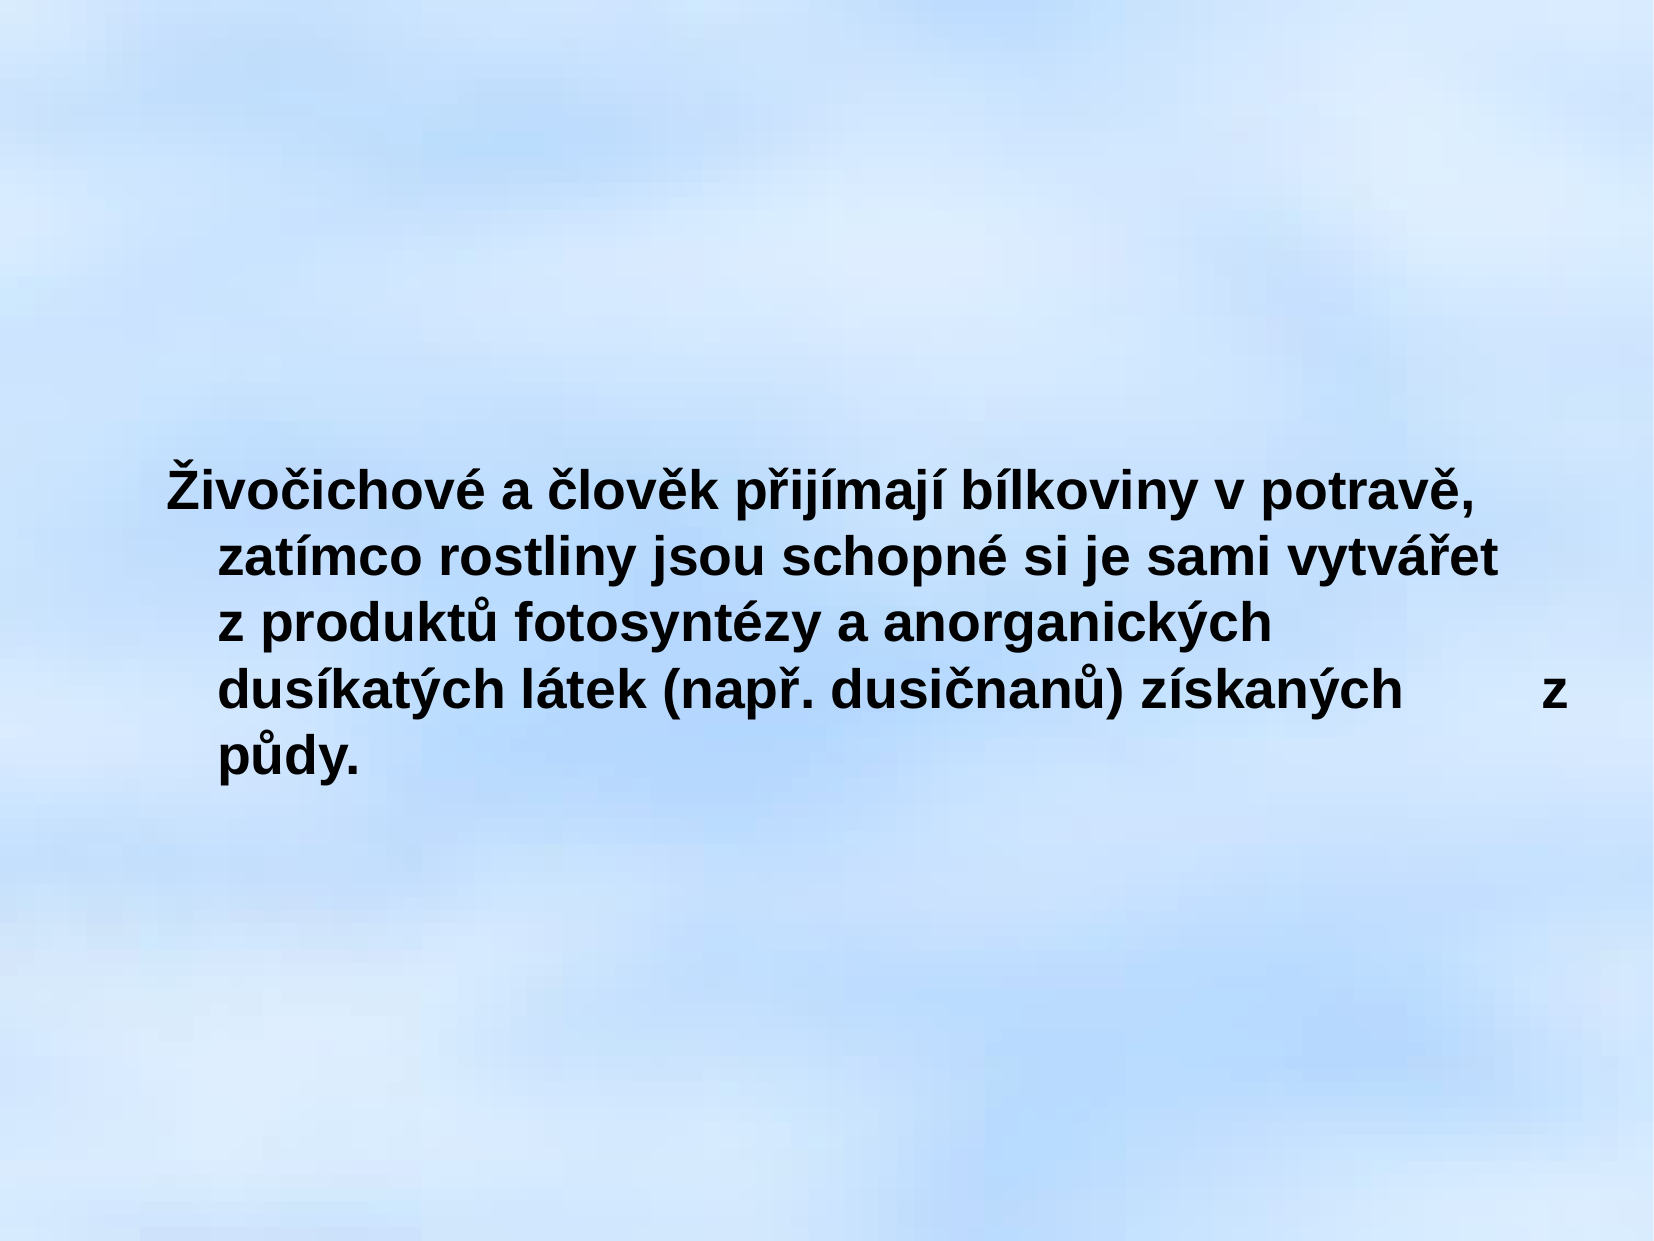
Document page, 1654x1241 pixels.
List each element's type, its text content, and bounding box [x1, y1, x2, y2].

list Živočichové a člověk přijímají bílkoviny v potravě, zatímco rostliny jsou schopné si je sami vytvářet z produktů fotosyntézy a anorganických dusíkatých látek (např. dusičnanů) získaných z půdy. [82, 453, 1571, 787]
